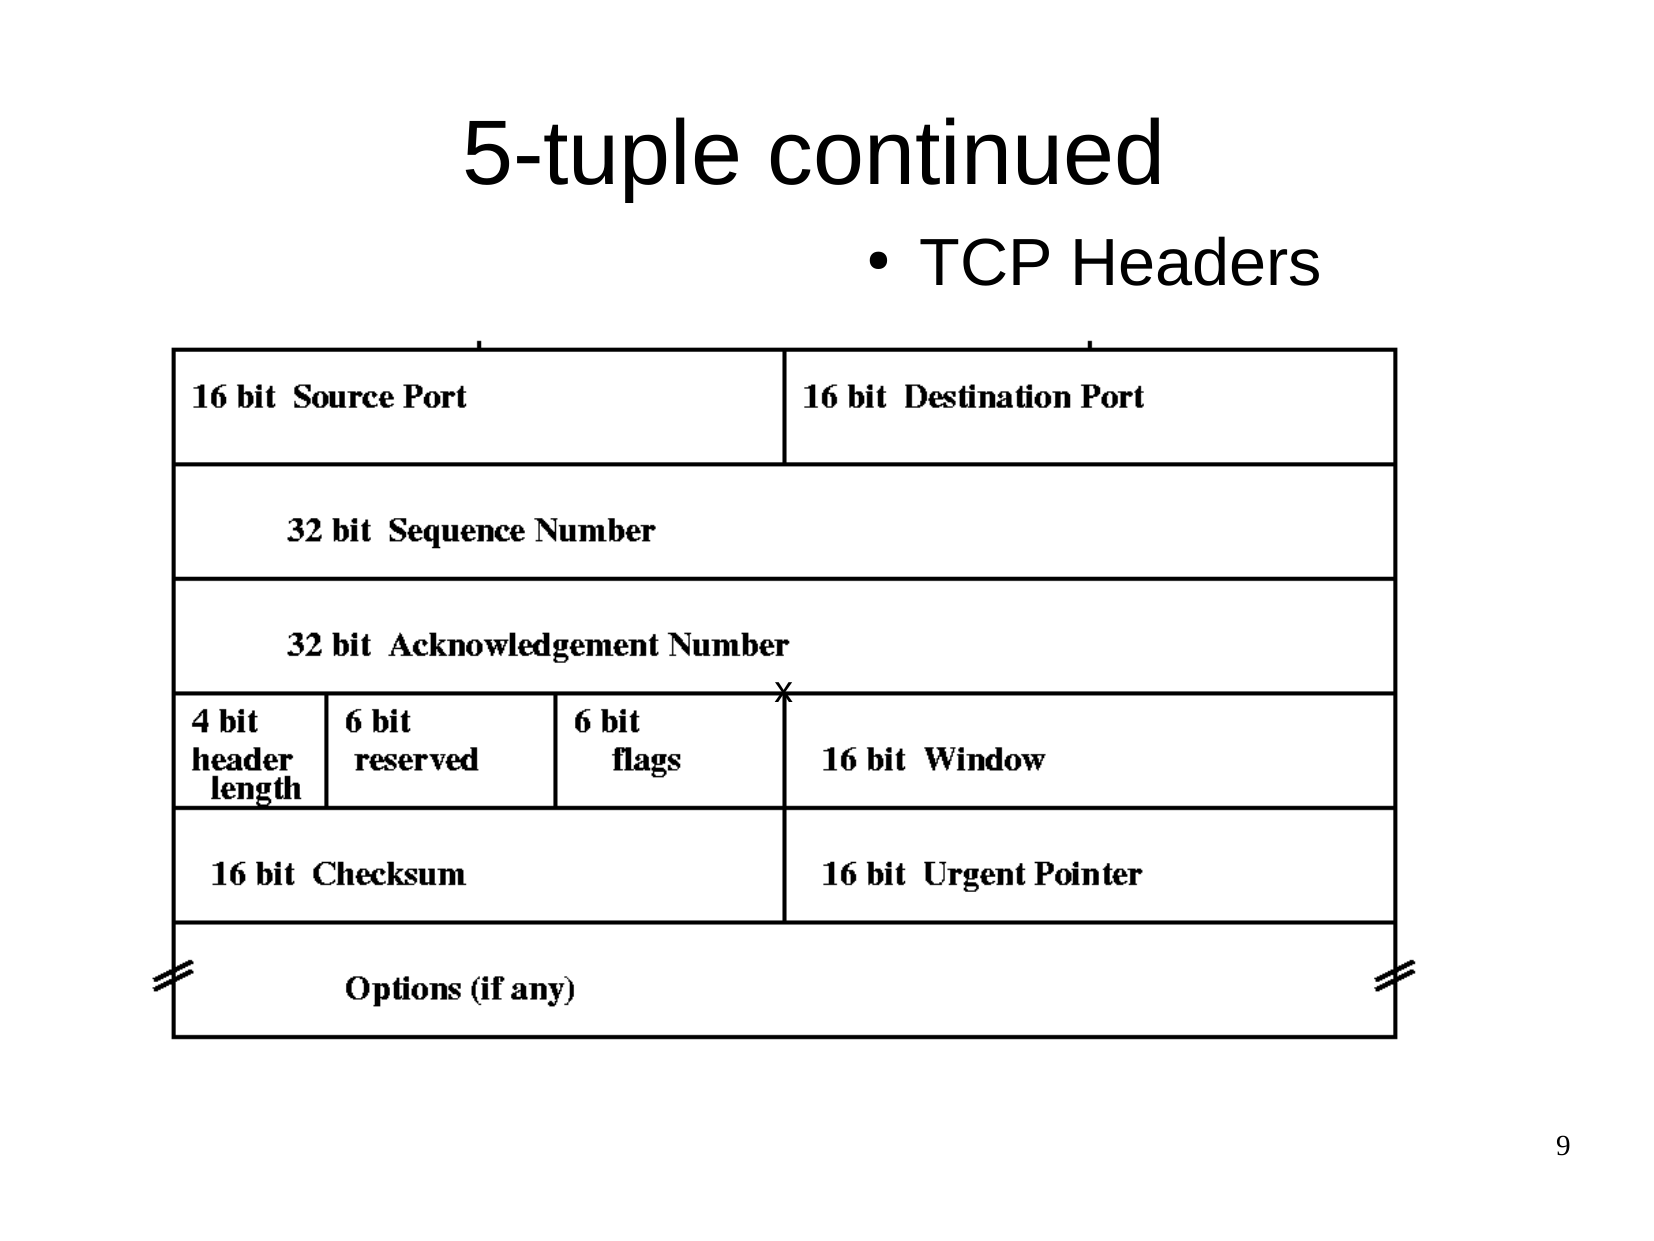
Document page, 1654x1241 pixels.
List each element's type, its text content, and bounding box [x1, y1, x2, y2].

picture [150, 337, 848, 1042]
title 5-tuple continued [82, 49, 1571, 257]
list TCP Headers [848, 225, 1576, 1044]
